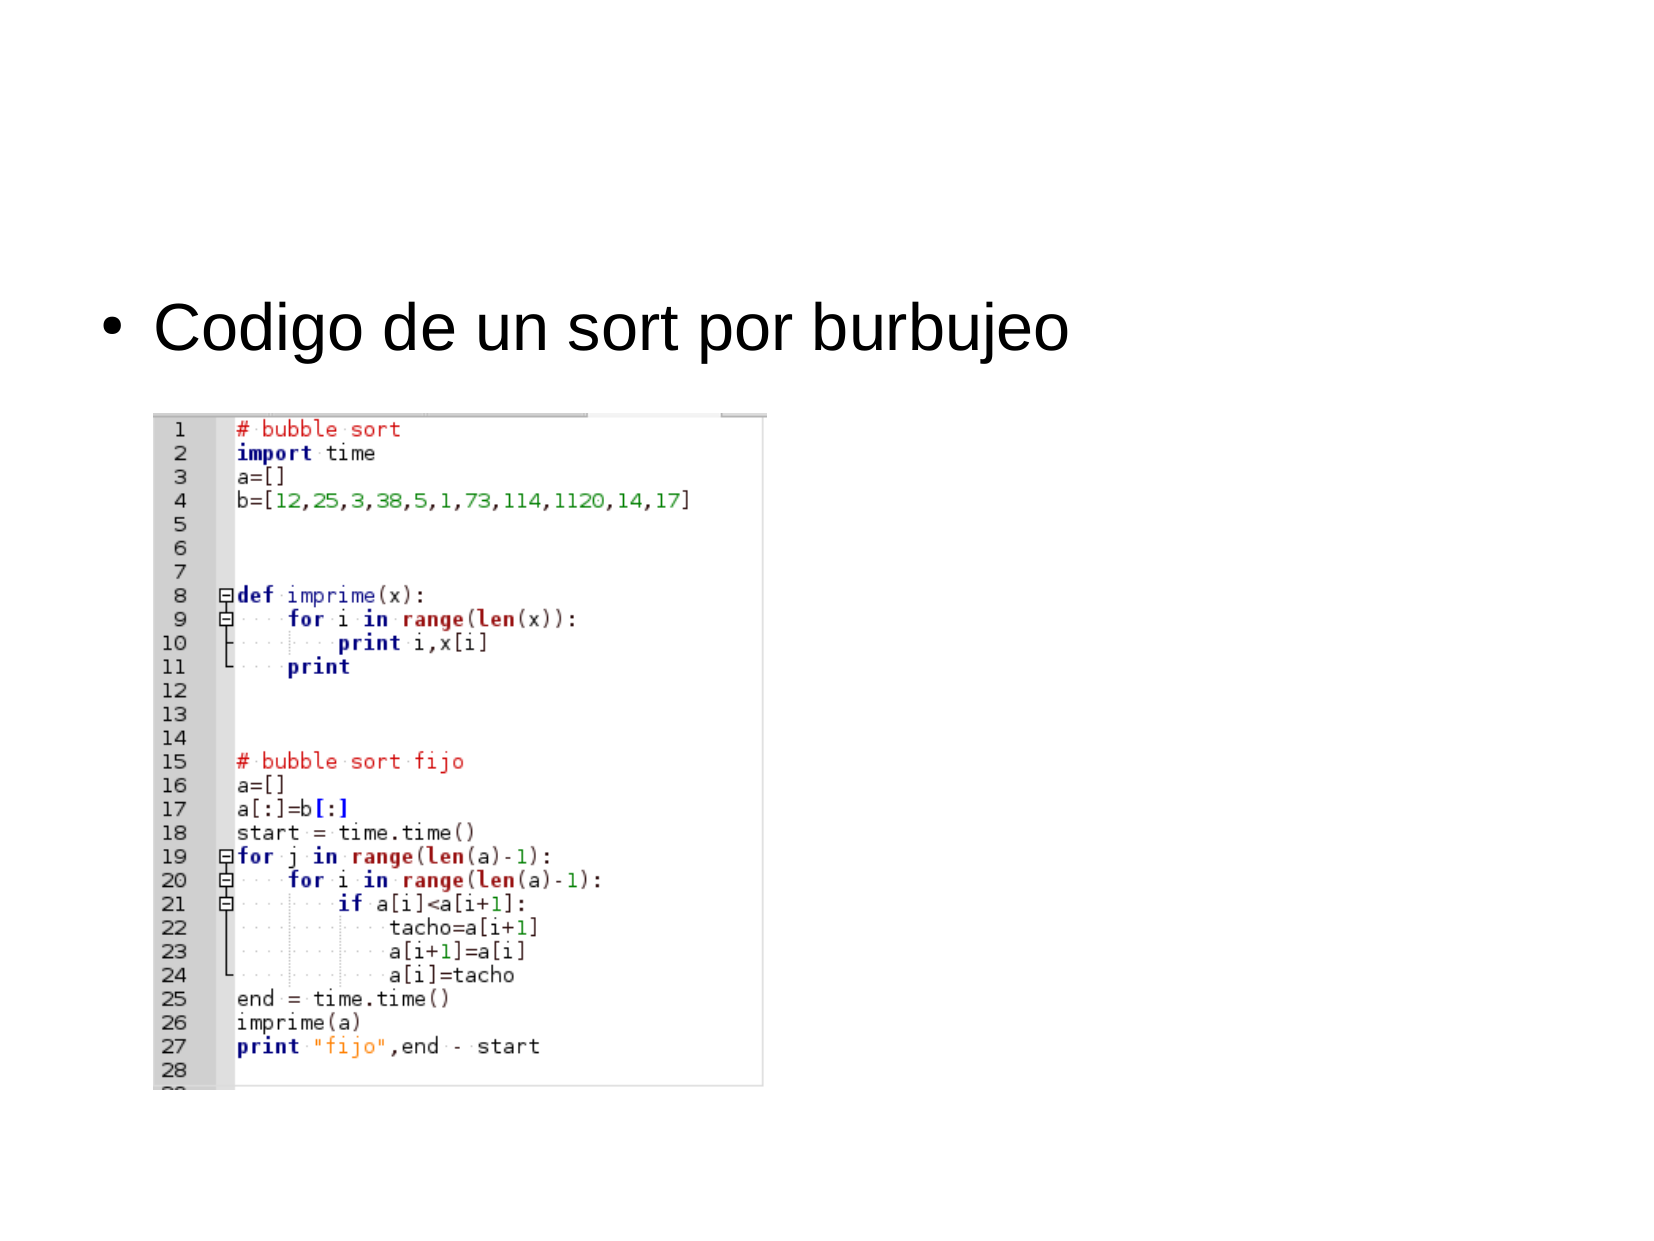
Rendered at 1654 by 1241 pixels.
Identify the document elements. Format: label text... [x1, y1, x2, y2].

picture [153, 413, 767, 1090]
list Codigo de un sort por burbujeo [82, 290, 1571, 1010]
